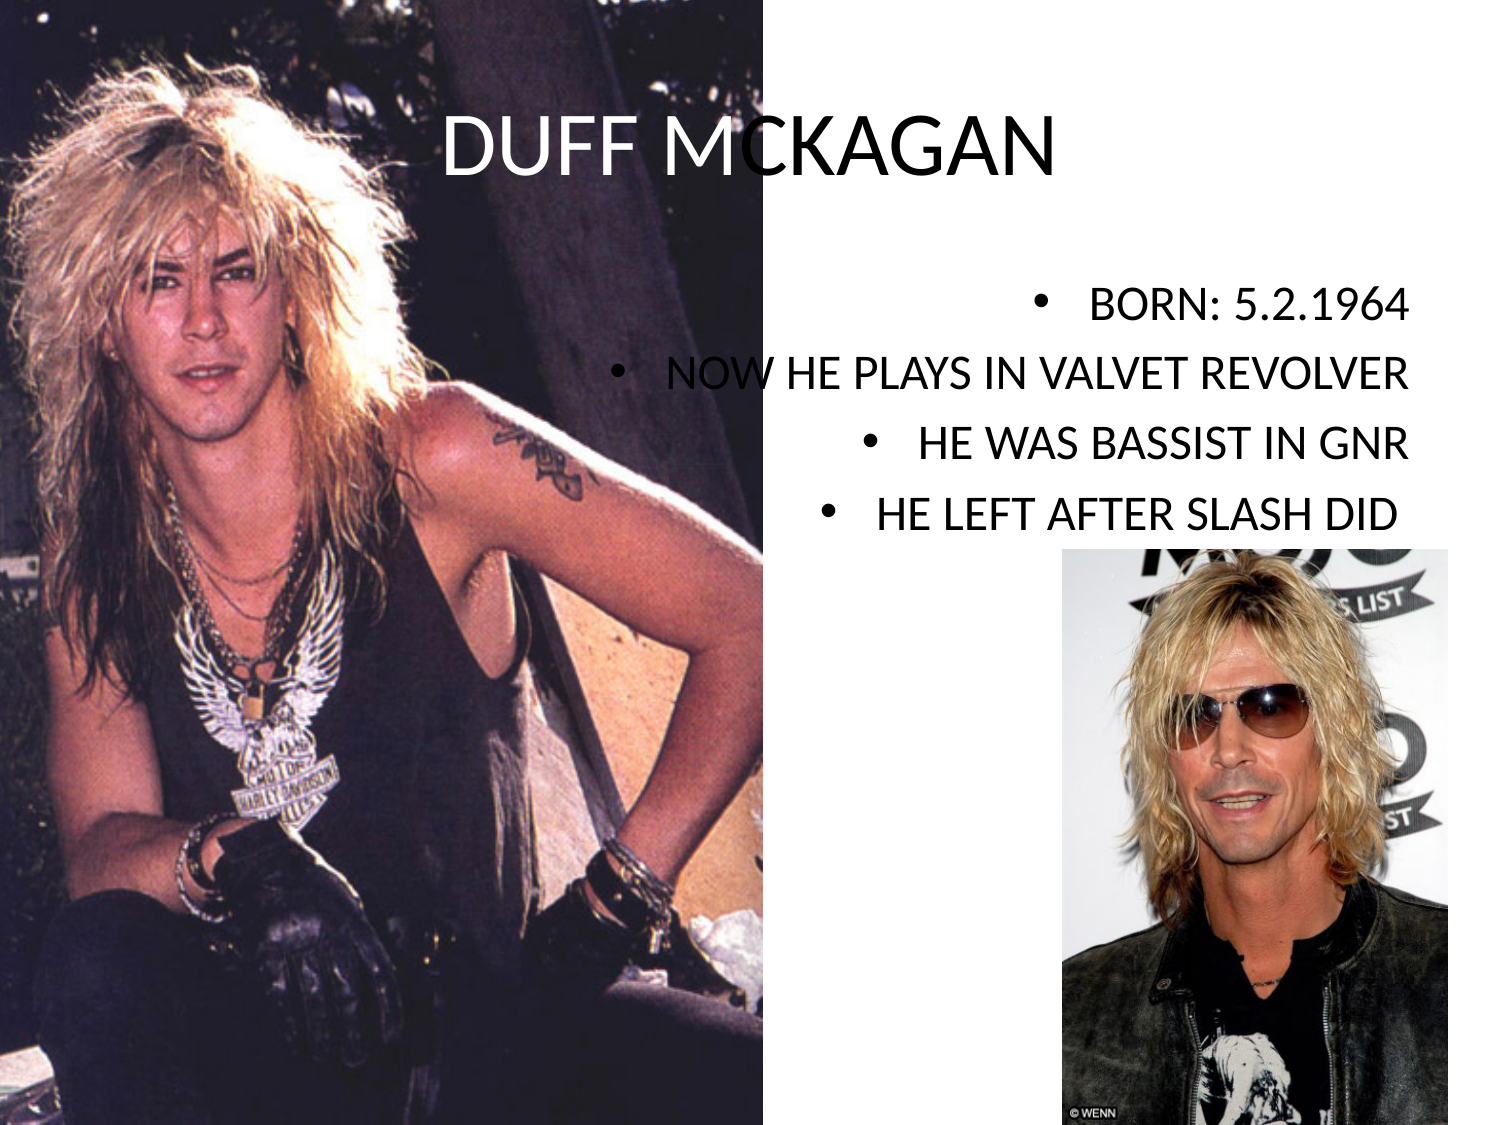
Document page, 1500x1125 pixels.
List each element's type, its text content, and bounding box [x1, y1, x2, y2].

picture [0, 0, 763, 1125]
title DUFF MCKAGAN [75, 45, 1425, 233]
picture [1062, 549, 1448, 1125]
list BORN: 5.2.1964 NOW HE PLAYS IN VALVET REVOLVER HE WAS BASSIST IN GNR HE LEFT AFTER SLASH DID [75, 262, 1425, 1005]
